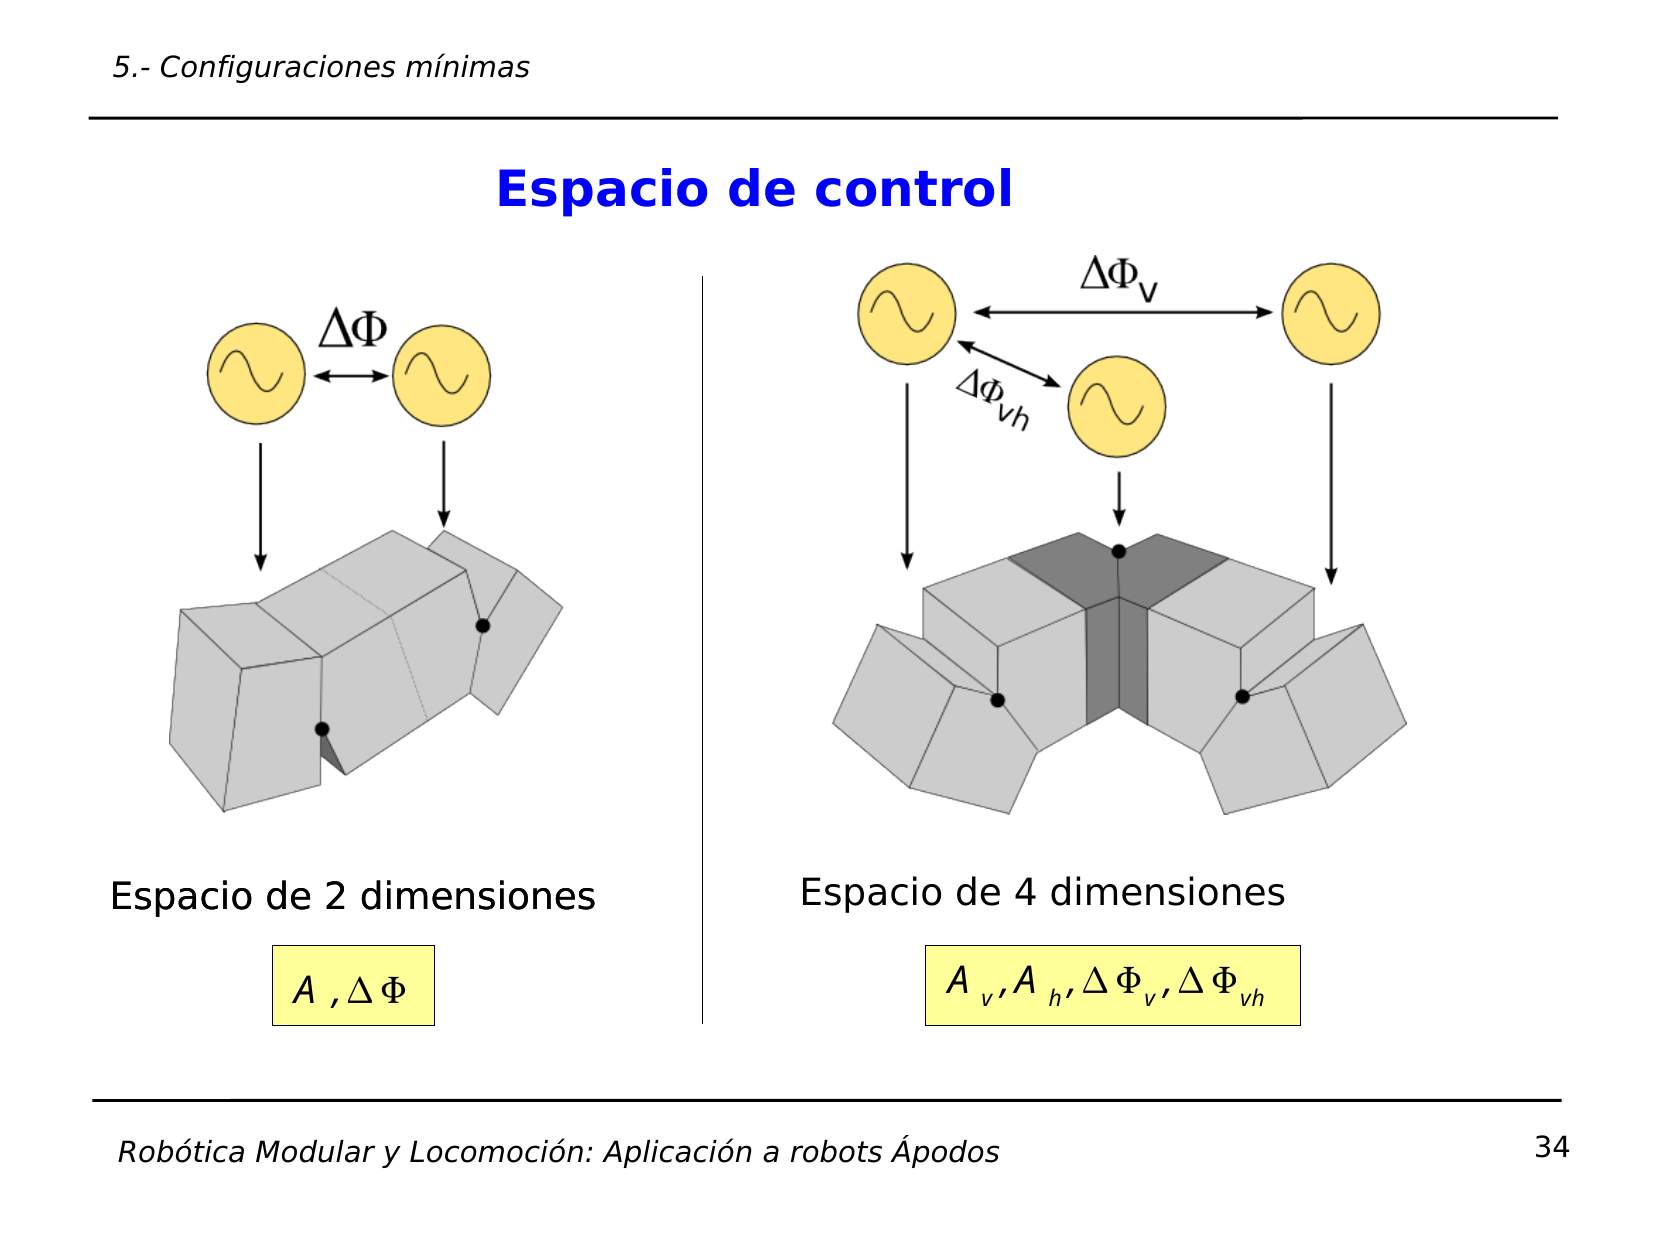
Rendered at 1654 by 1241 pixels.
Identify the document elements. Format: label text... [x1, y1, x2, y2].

chart [284, 967, 416, 1015]
text_box [272, 945, 435, 1026]
text_box Espacio de 2 dimensiones [82, 866, 660, 926]
text_box Espacio de 4 dimensiones [772, 863, 1350, 922]
text_box Robótica Modular y Locomoción: Aplicación a robots Ápodos [103, 1127, 1017, 1177]
chart [938, 958, 1275, 1013]
picture [169, 255, 1407, 815]
text_box 5.- Configuraciones mínimas [97, 42, 546, 93]
text_box Espacio de control [480, 152, 1020, 226]
text_box [925, 945, 1301, 1026]
